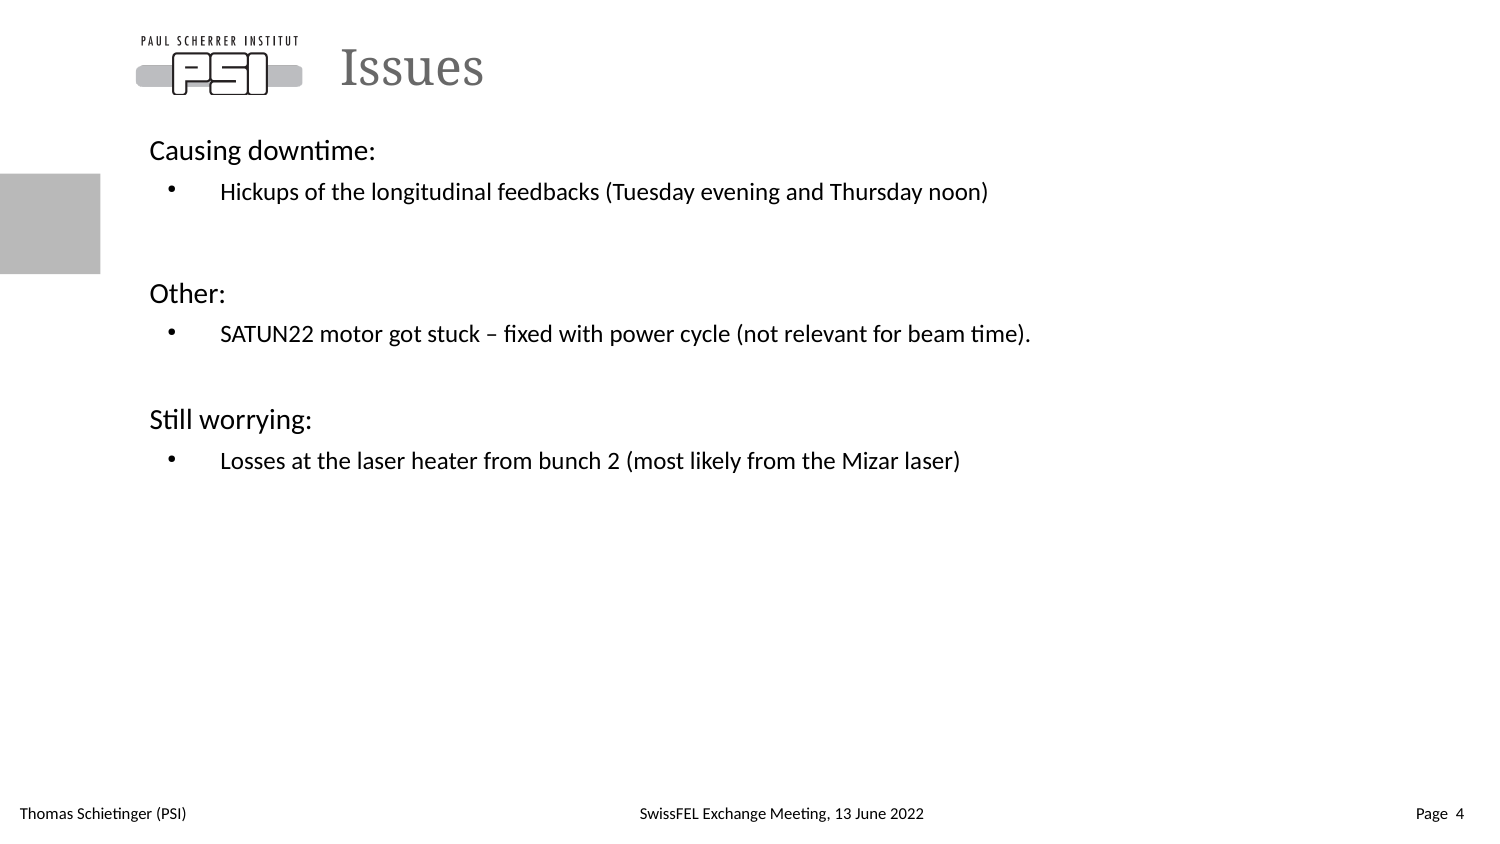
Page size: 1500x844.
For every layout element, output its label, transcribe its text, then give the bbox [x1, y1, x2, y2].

list Causing downtime: Hickups of the longitudinal feedbacks (Tuesday evening and Thursday noon) Other: SATUN22 motor got stuck – fixed with power cycle (not relevant for beam time). Still worrying: Losses at the laser heater from bunch 2 (most likely from the Mizar laser) [149, 131, 1442, 789]
title Issues [340, 35, 1442, 98]
